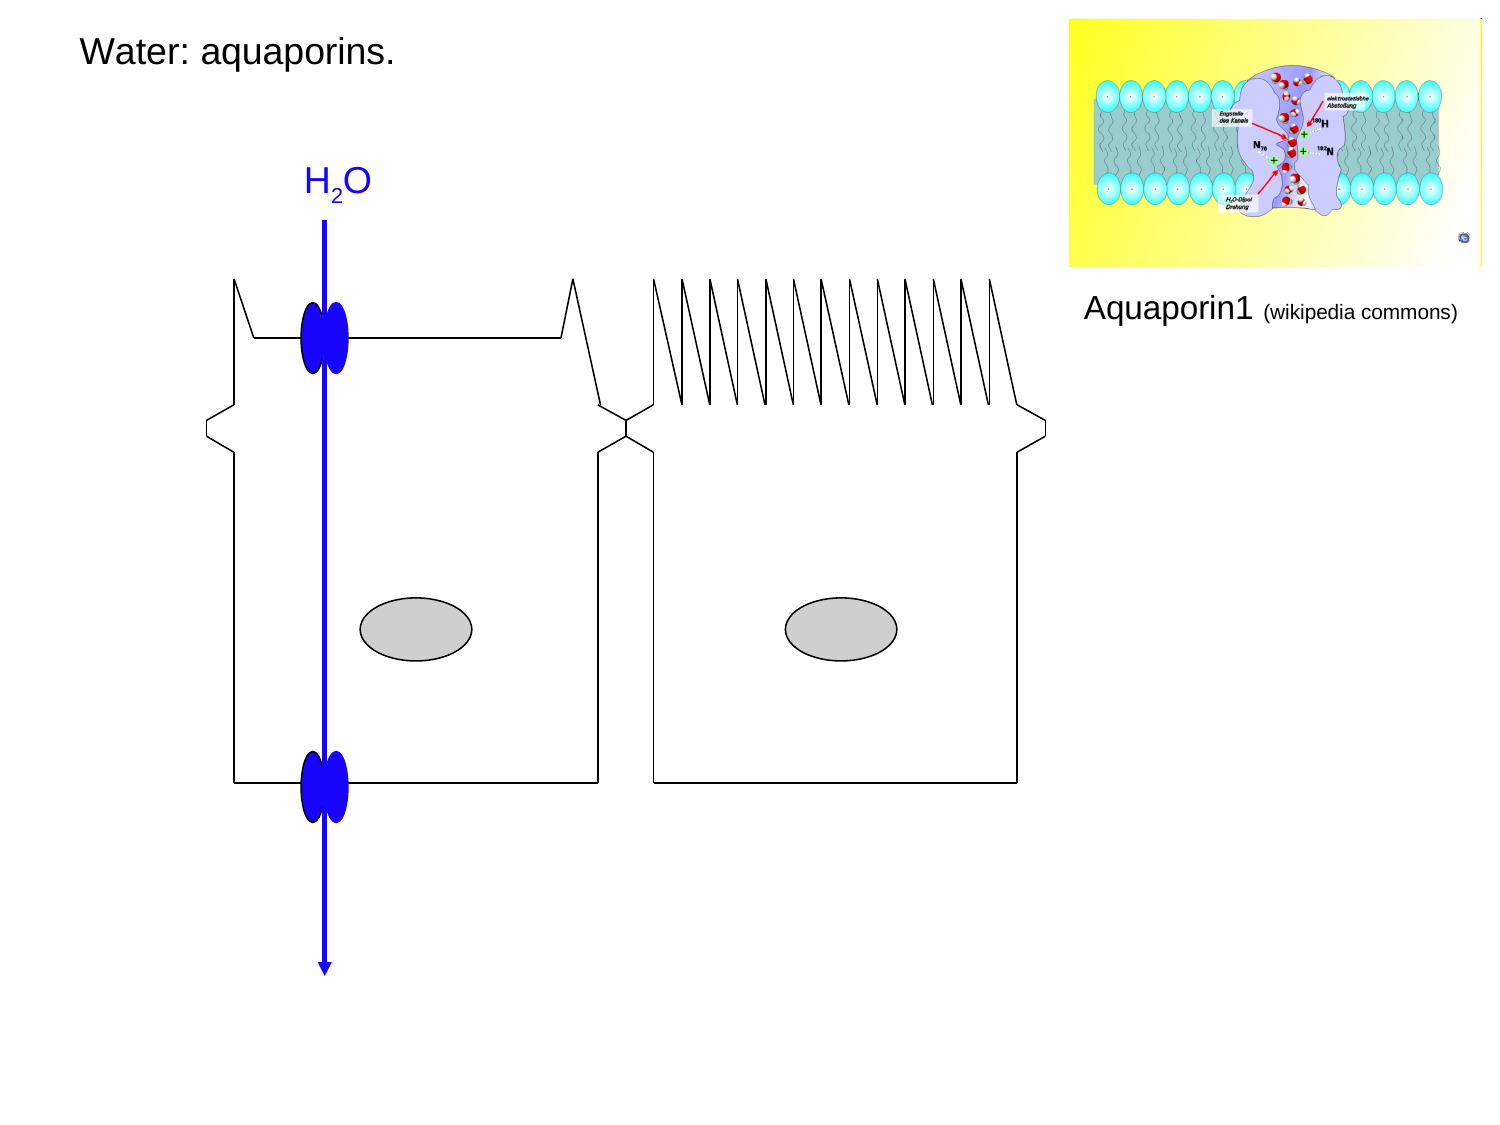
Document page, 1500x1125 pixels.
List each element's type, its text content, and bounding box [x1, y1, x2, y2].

text_box [360, 597, 472, 661]
text_box [327, 302, 348, 374]
text_box Water: aquaporins. [64, 18, 1069, 80]
text_box [301, 751, 322, 823]
picture [1069, 18, 1482, 267]
text_box [785, 597, 897, 661]
text_box [301, 302, 322, 374]
text_box [327, 751, 348, 823]
text_box Aquaporin1 (wikipedia commons) [1069, 278, 1500, 335]
text_box H2O [289, 148, 396, 216]
